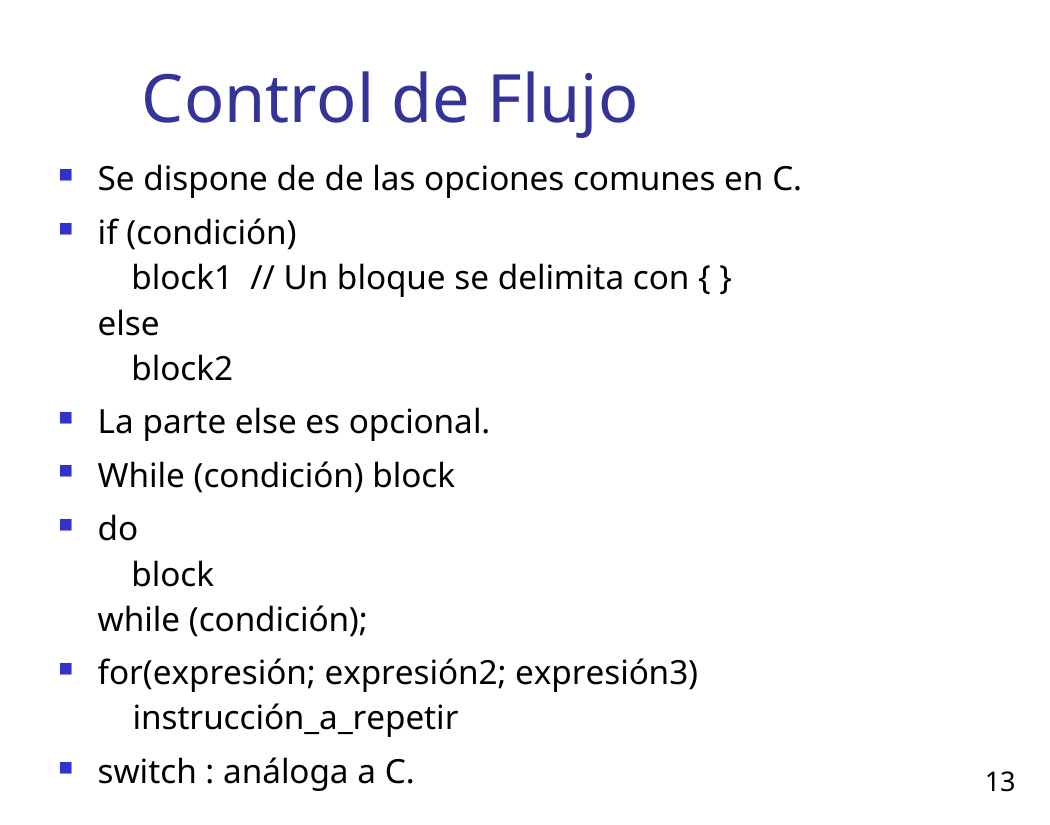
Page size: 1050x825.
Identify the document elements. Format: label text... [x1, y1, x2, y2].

title Control de Flujo [131, 27, 1026, 148]
list Se dispone de de las opciones comunes en C. if (condición) block1 // Un bloque se delimita con { } else block2 La parte else es opcional. While (condición) block do block while (condición); for(expresión; expresión2; expresión3) instrucción_a_repetir switch : análoga a C. [47, 150, 976, 773]
